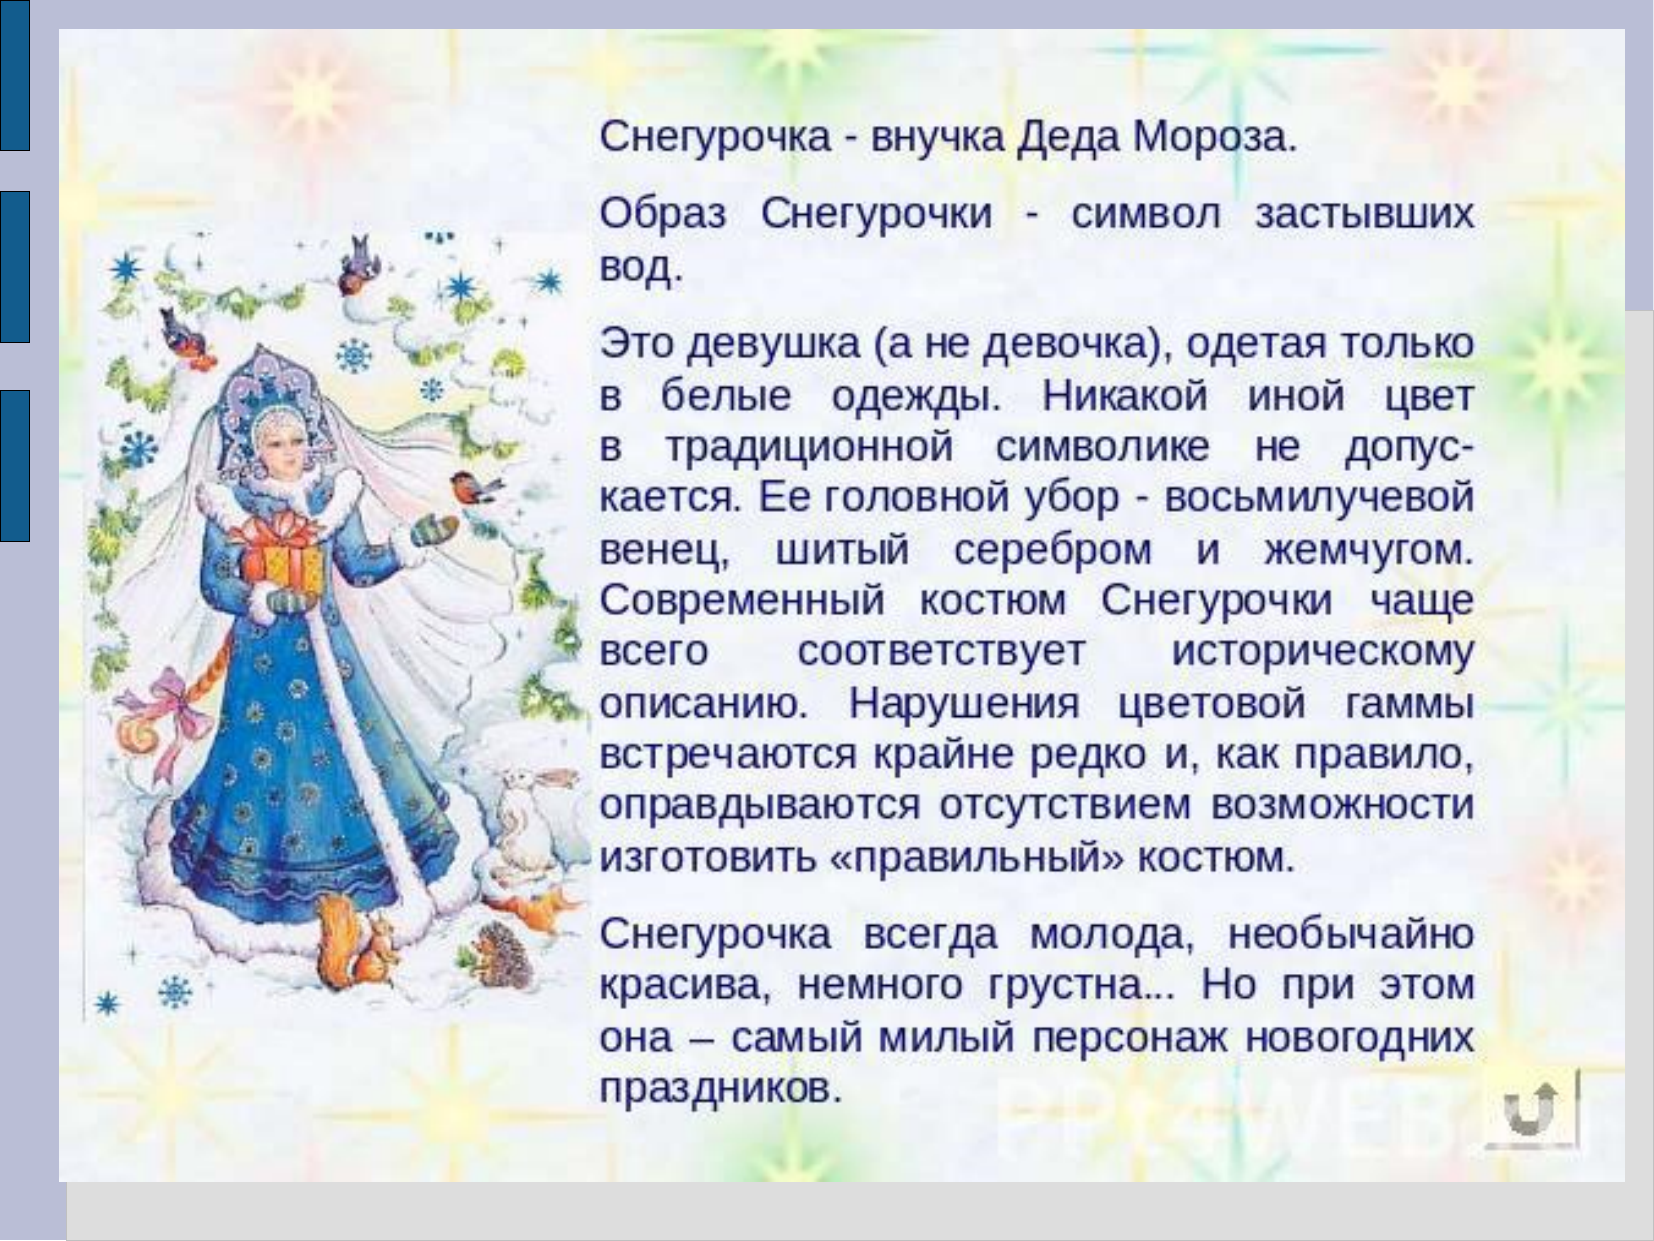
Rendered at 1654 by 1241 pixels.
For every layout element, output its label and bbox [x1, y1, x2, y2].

picture [59, 29, 1625, 1182]
